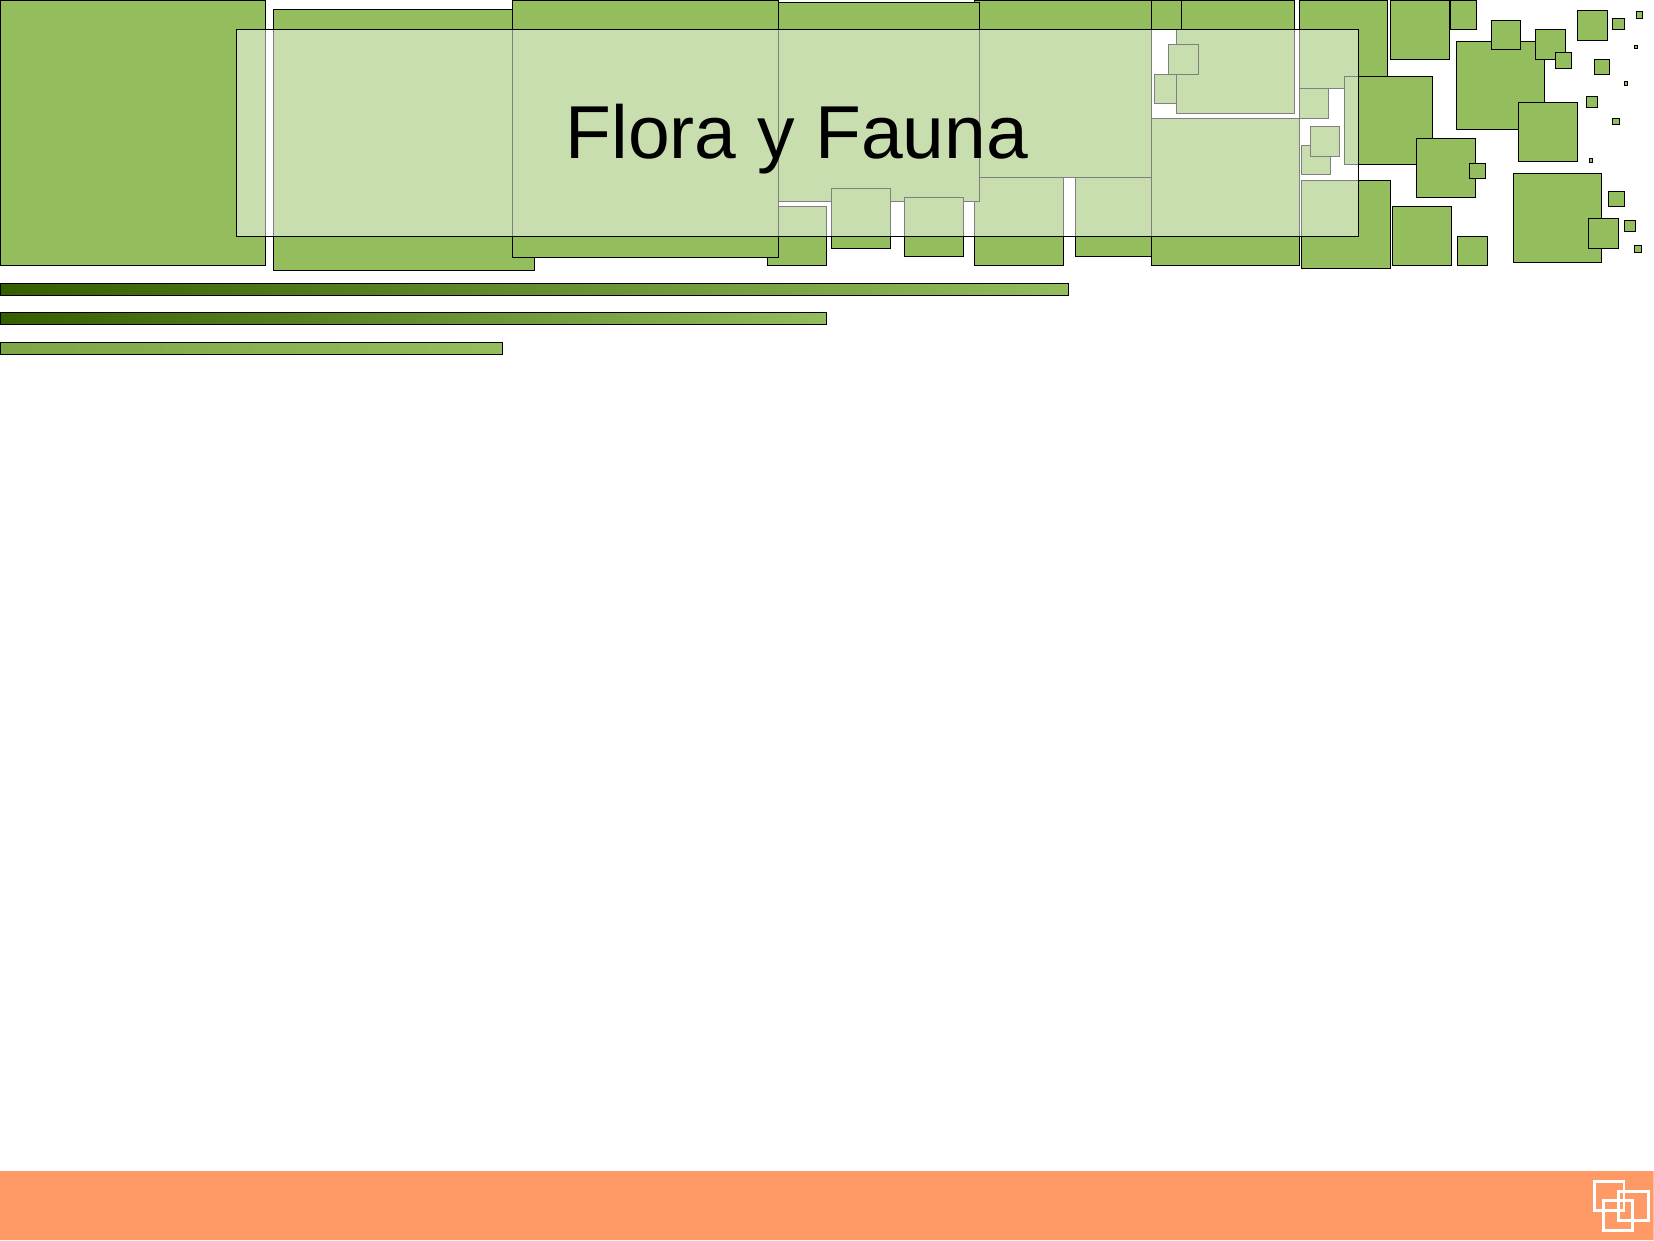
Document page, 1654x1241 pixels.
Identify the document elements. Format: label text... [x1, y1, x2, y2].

title Flora y Fauna [265, 36, 1329, 230]
